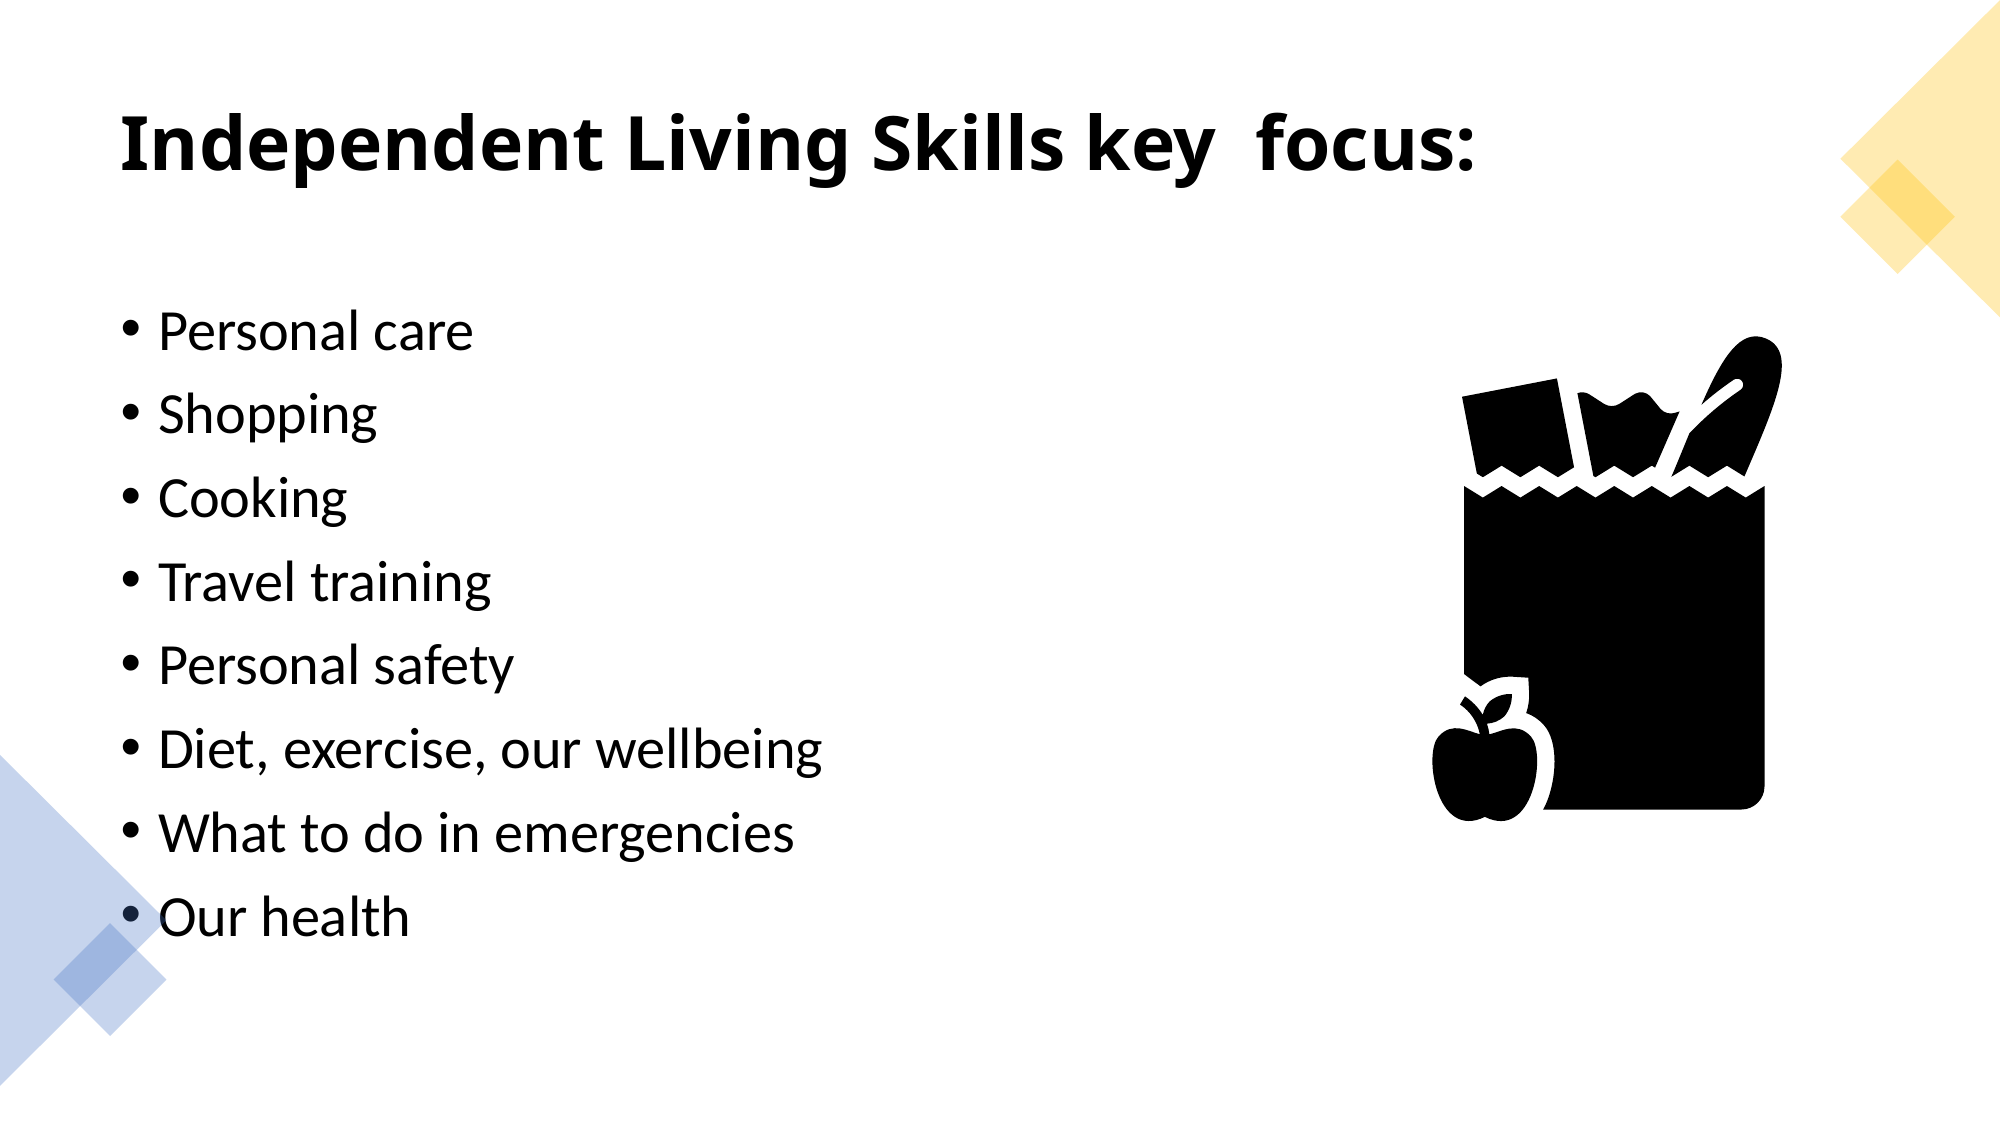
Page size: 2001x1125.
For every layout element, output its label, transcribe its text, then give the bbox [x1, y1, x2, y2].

list Personal care Shopping Cooking Travel training Personal safety Diet, exercise, our wellbeing What to do in emergencies Our health [105, 292, 1229, 1014]
title Independent Living Skills key focus: [105, 52, 1895, 240]
text_box [0, 0, 2000, 1125]
picture [1334, 292, 1895, 853]
